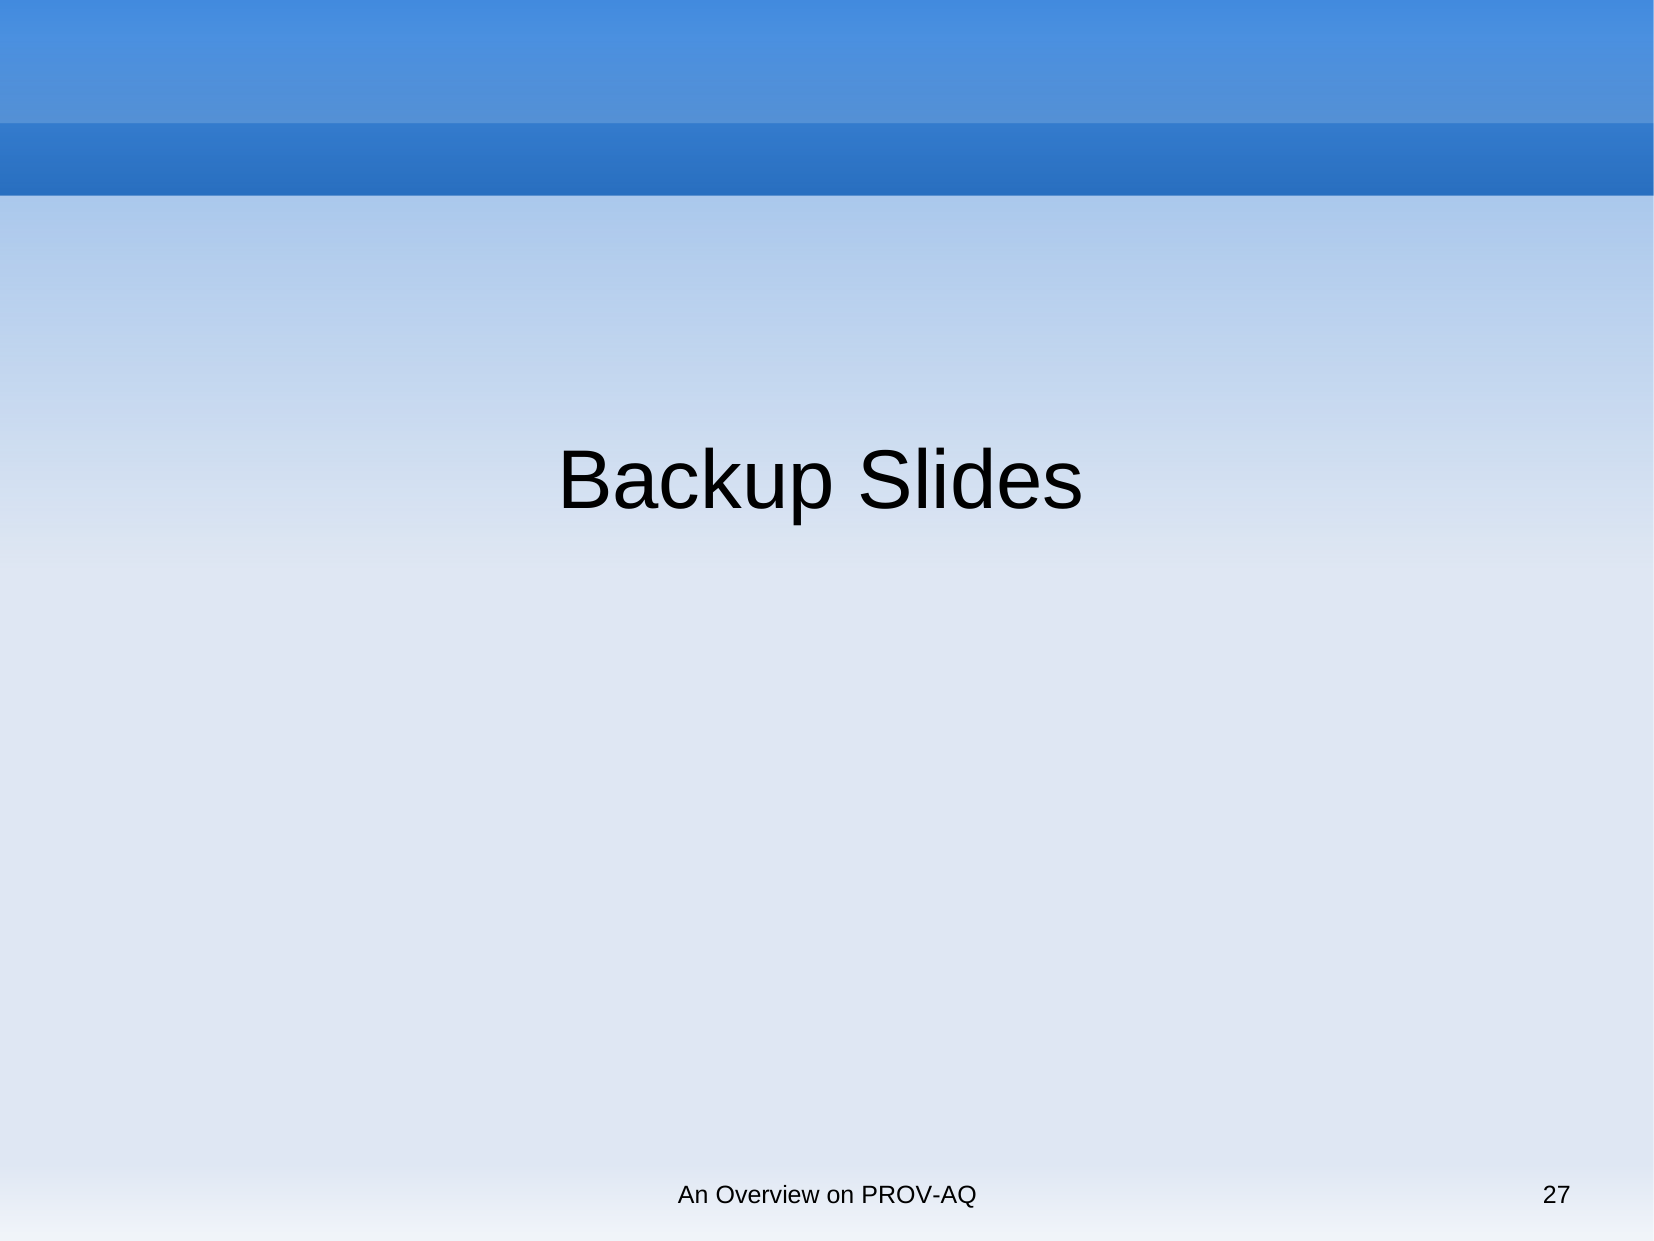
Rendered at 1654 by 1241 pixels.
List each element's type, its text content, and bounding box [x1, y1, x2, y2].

picture [0, 0, 1654, 1241]
subtitle Backup Slides [76, 0, 1565, 1109]
